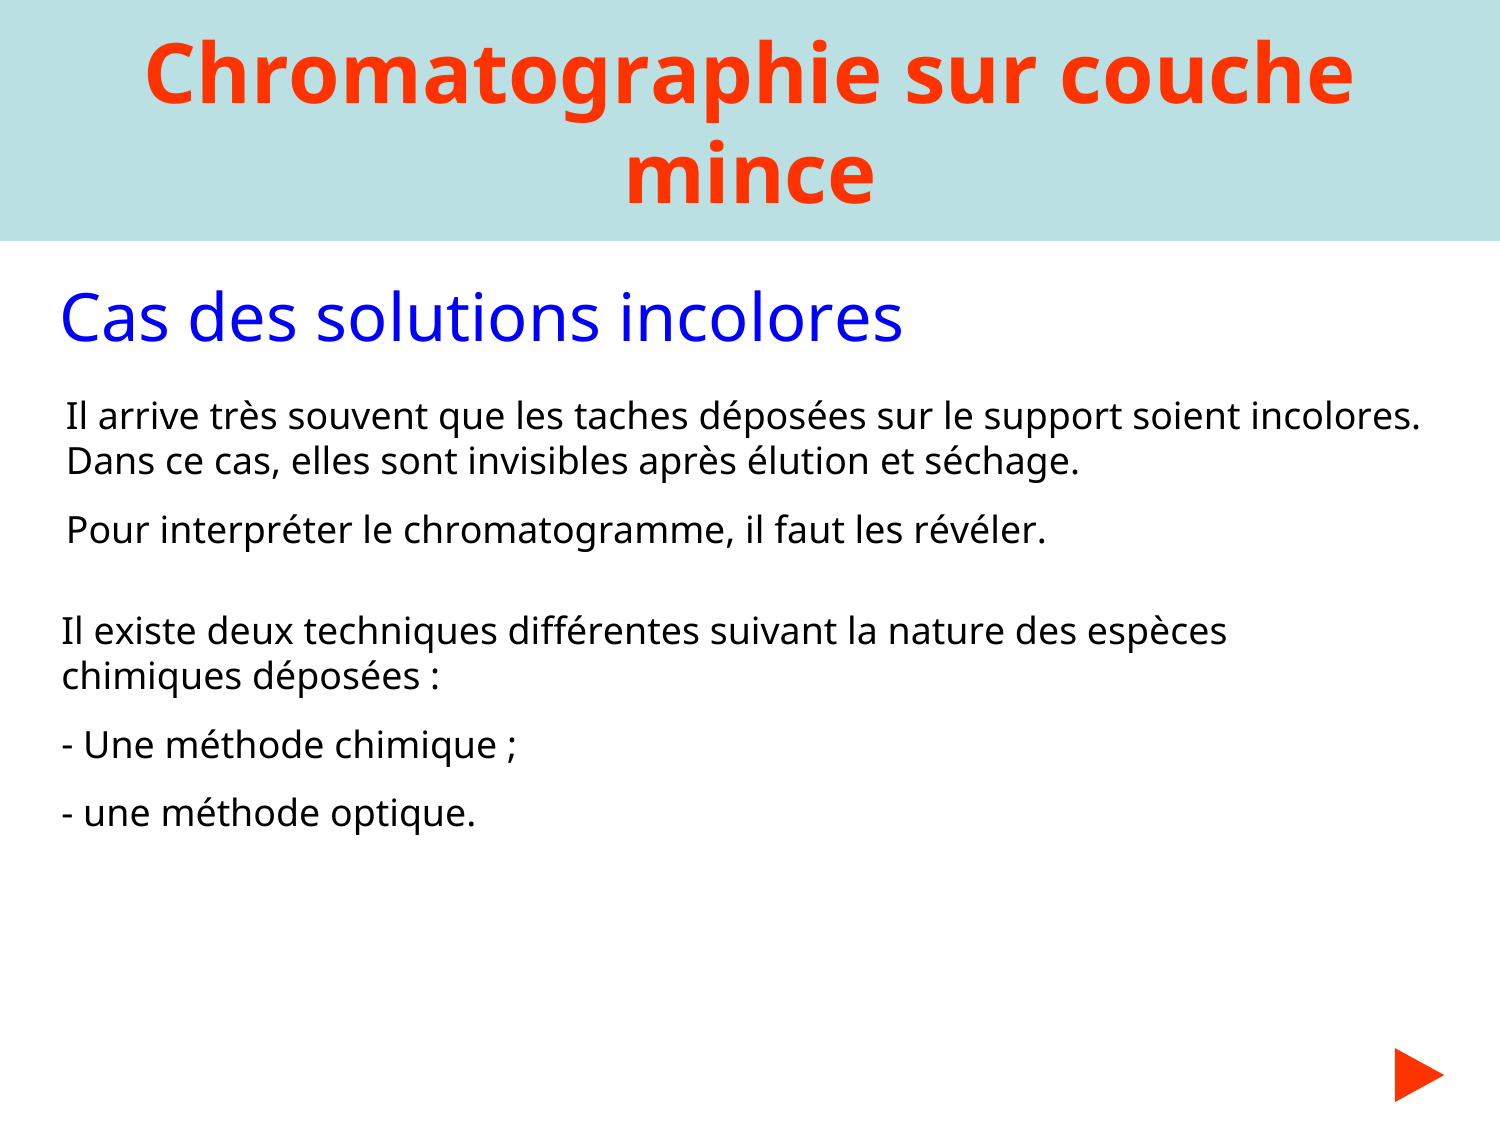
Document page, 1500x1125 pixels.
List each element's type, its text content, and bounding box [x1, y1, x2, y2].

text_box [1394, 1048, 1445, 1103]
title Chromatographie sur couche mince [0, 0, 1500, 242]
text_box Il arrive très souvent que les taches déposées sur le support soient incolores. Dans ce cas, elles sont invisibles après élution et séchage. Pour interpréter le chromatogramme, il faut les révéler. [51, 384, 1454, 559]
subtitle Cas des solutions incolores [44, 276, 1239, 365]
text_box Il existe deux techniques différentes suivant la nature des espèces chimiques déposées : Une méthode chimique ; une méthode optique. [46, 599, 1415, 842]
